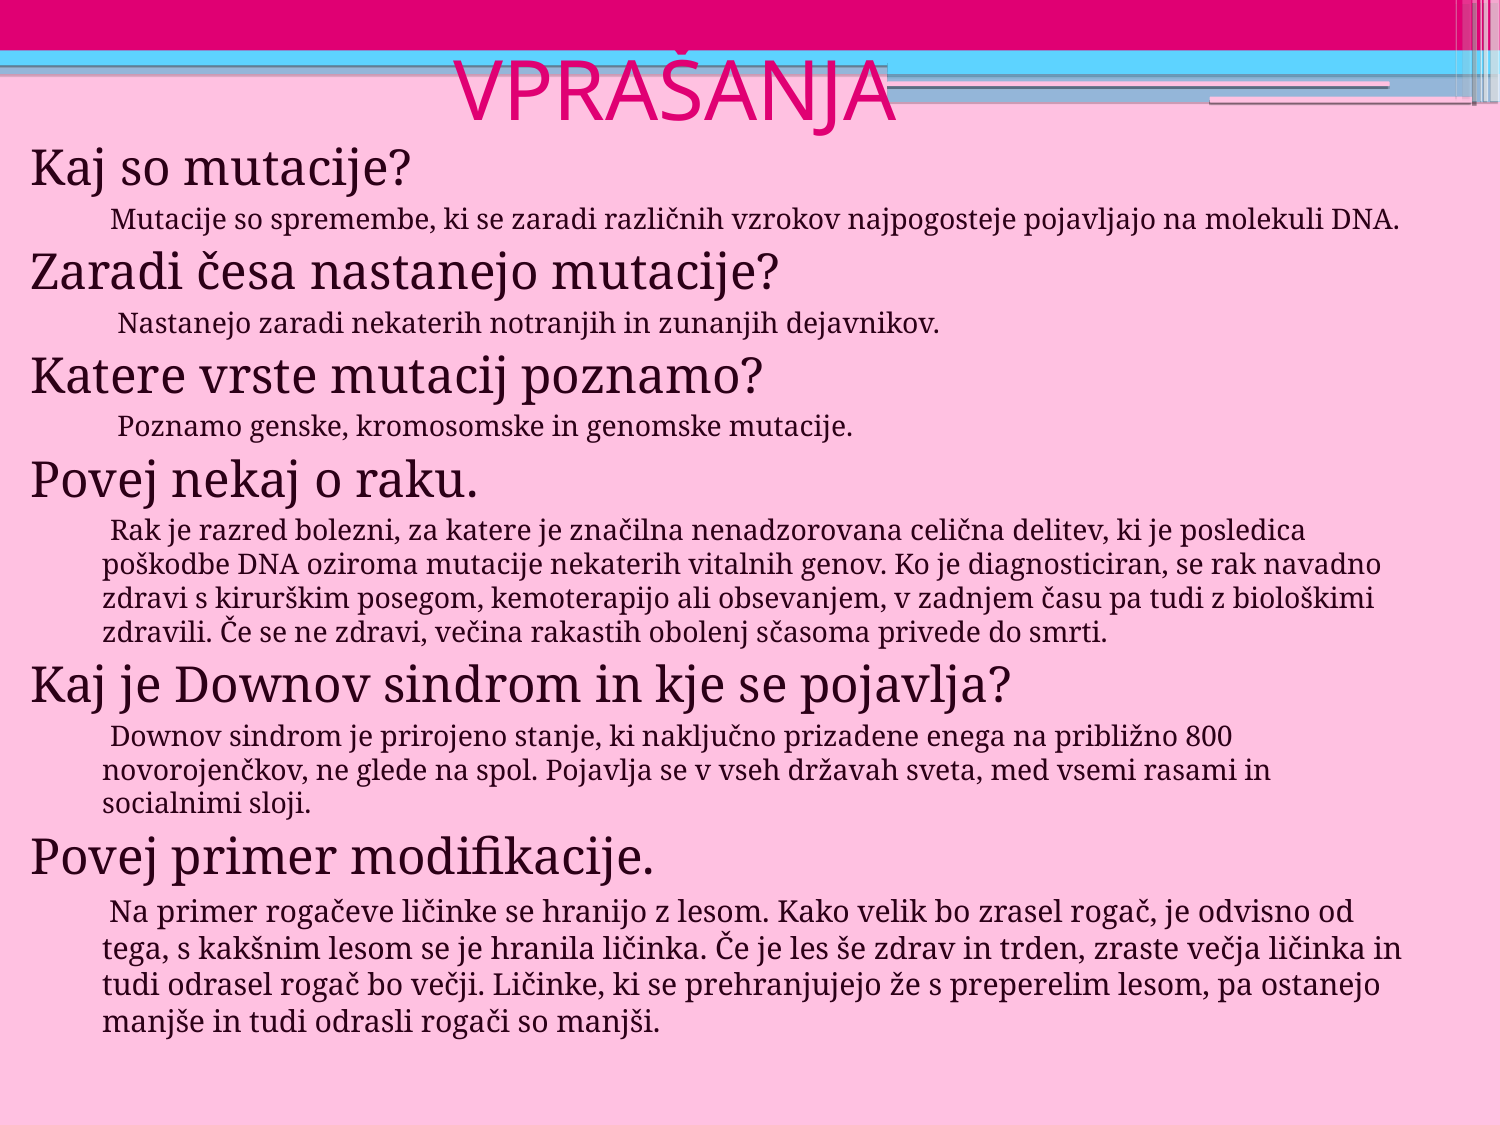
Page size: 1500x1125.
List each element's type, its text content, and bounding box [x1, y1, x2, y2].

title VPRAŠANJA [0, 0, 1350, 128]
list Kaj so mutacije? Mutacije so spremembe, ki se zaradi različnih vzrokov najpogosteje pojavljajo na molekuli DNA. Zaradi česa nastanejo mutacije? Nastanejo zaradi nekaterih notranjih in zunanjih dejavnikov. Katere vrste mutacij poznamo? Poznamo genske, kromosomske in genomske mutacije. Povej nekaj o raku. Rak je razred bolezni, za katere je značilna nenadzorovana celična delitev, ki je posledica poškodbe DNA oziroma mutacije nekaterih vitalnih genov. Ko je diagnosticiran, se rak navadno zdravi s kirurškim posegom, kemoterapijo ali obsevanjem, v zadnjem času pa tudi z biološkimi zdravili. Če se ne zdravi, večina rakastih obolenj sčasoma privede do smrti. Kaj je Downov sindrom in kje se pojavlja? Downov sindrom je prirojeno stanje, ki naključno prizadene enega na približno 800 novorojenčkov, ne glede na spol. Pojavlja se v vseh državah sveta, med vsemi rasami in socialnimi sloji. Povej primer modifikacije. Na primer rogačeve ličinke se hranijo z lesom. Kako velik bo zrasel rogač, je odvisno od tega, s kakšnim lesom se je hranila ličinka. Če je les še zdrav in trden, zraste večja ličinka in tudi odrasel rogač bo večji. Ličinke, ki se prehranjujejo že s preperelim lesom, pa ostanejo manjše in tudi odrasli rogači so manjši. [0, 128, 1425, 1079]
